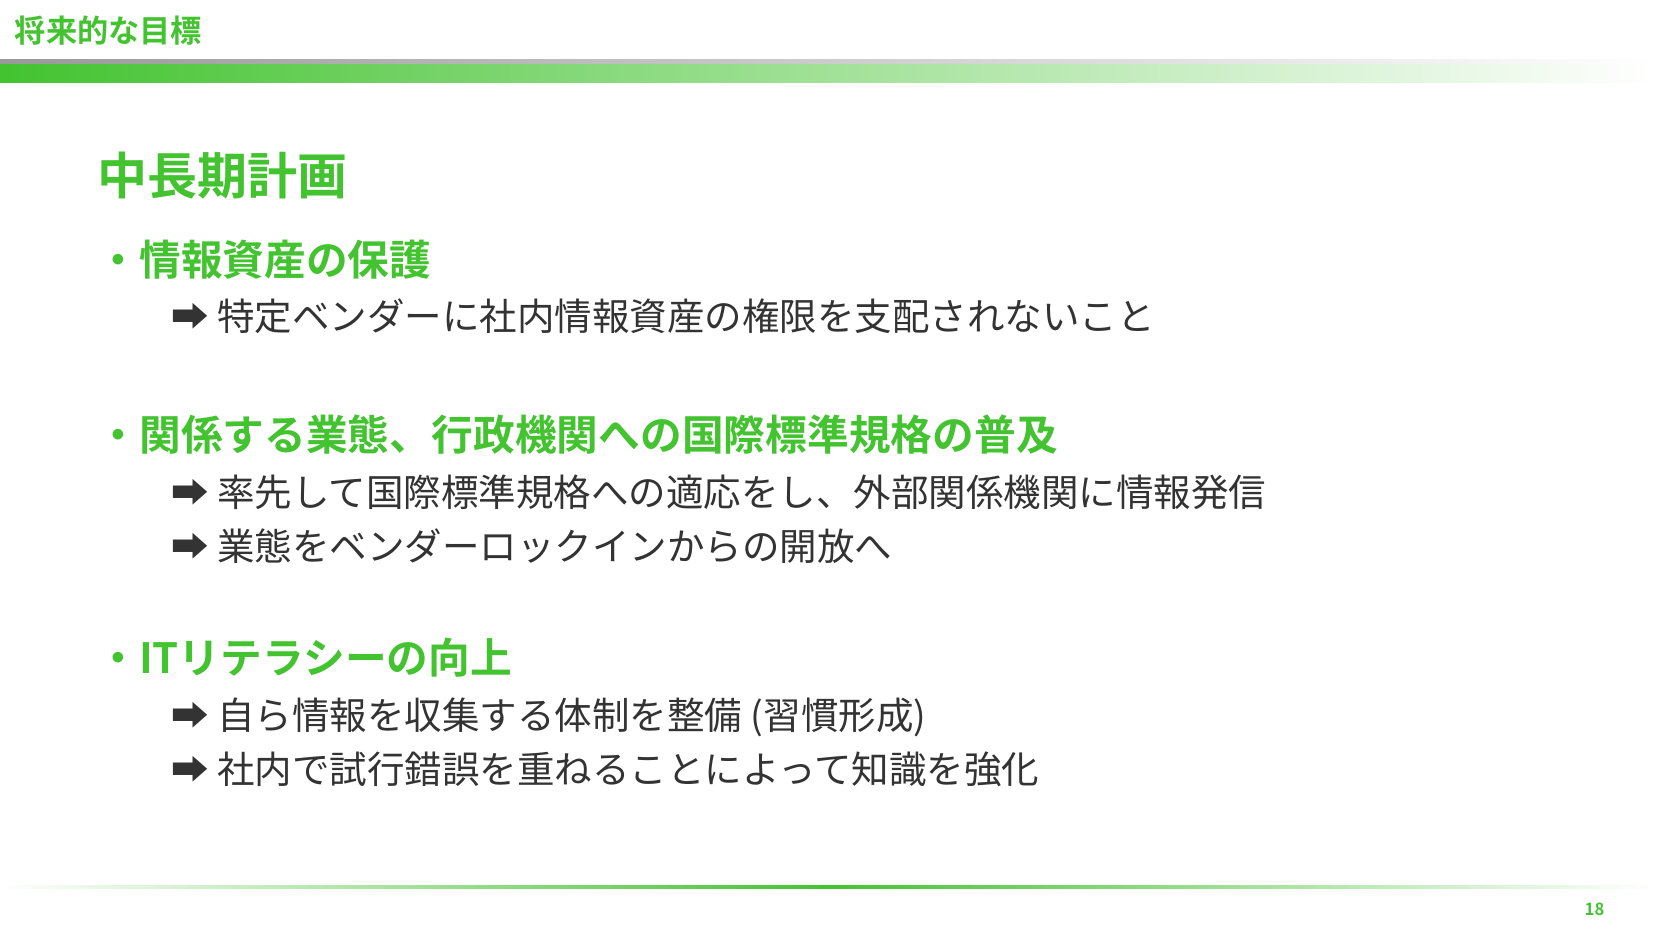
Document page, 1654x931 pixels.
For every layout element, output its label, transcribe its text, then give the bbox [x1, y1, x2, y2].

text_box 中長期計画 ・情報資産の保護 ➡ 特定ベンダーに社内情報資産の権限を支配されないこと ・関係する業態、行政機関への国際標準規格の普及 ➡ 率先して国際標準規格への適応をし、外部関係機関に情報発信 ➡ 業態をベンダーロックインからの開放へ ・ITリテラシーの向上 ➡ 自ら情報を収集する体制を整備 (習慣形成) ➡ 社内で試行錯誤を重ねることによって知識を強化 [82, 129, 1595, 839]
text_box 将来的な目標 [0, 0, 1376, 59]
text_box [0, 885, 1654, 889]
text_box [0, 59, 1654, 83]
text_box <番号> [1535, 888, 1654, 928]
